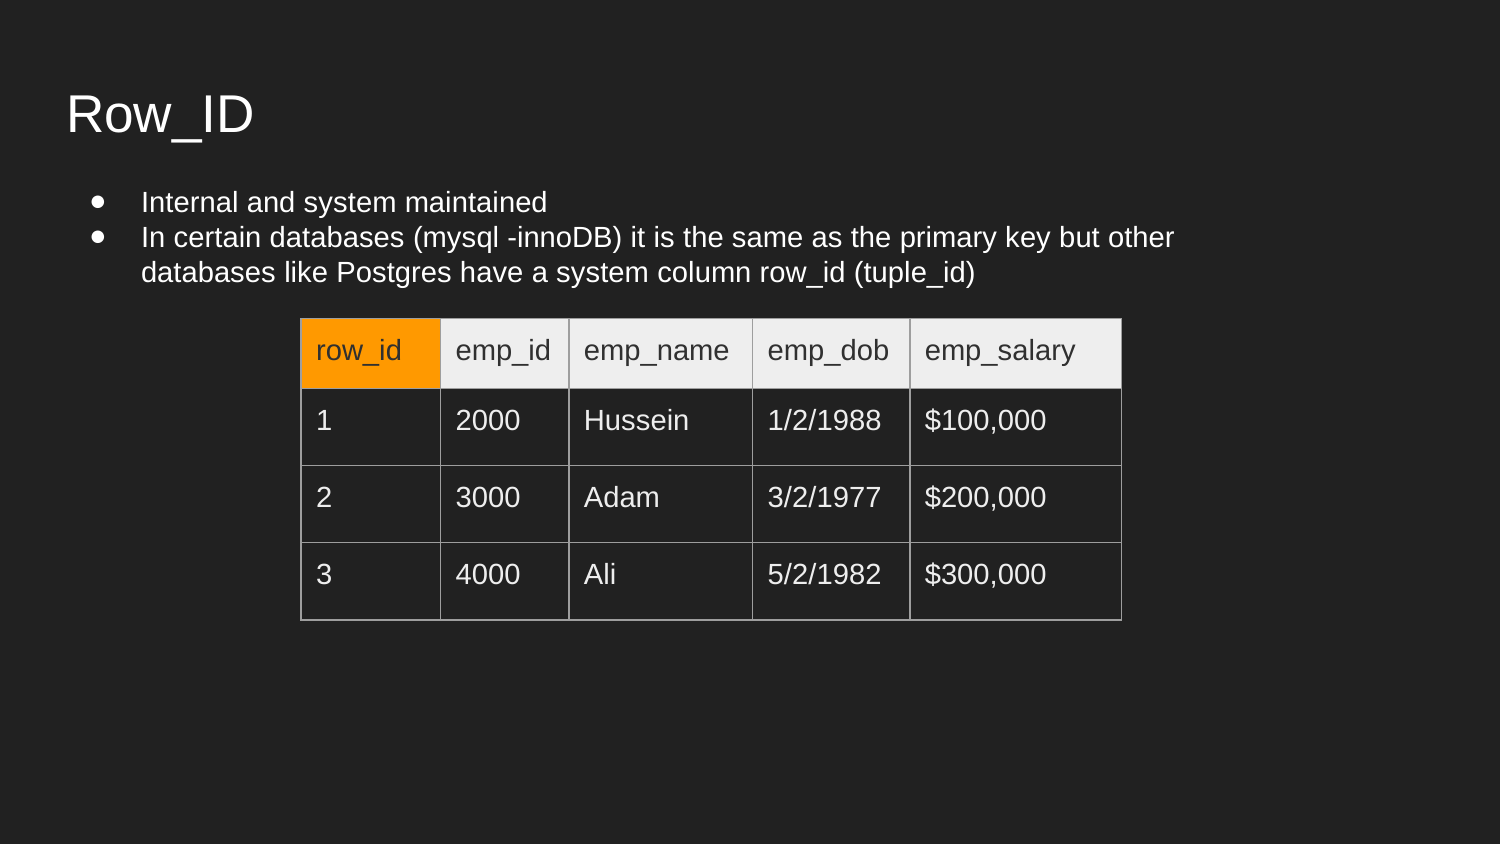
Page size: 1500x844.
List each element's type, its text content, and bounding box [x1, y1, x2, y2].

table_cell 2000 [441, 389, 568, 465]
table_header emp_id [441, 319, 568, 388]
table_cell $300,000 [911, 543, 1121, 619]
table_header row_id [302, 319, 440, 388]
table_cell Ali [570, 543, 752, 619]
table_cell 3000 [441, 466, 568, 542]
table_cell Hussein [570, 389, 752, 465]
title Row_ID [51, 64, 1449, 159]
text_box Internal and system maintained In certain databases (mysql -innoDB) it is the same as the primary key but other databases like Postgres have a system column row_id (tuple_id) [51, 168, 1212, 304]
table_cell $200,000 [911, 466, 1121, 542]
table_cell Adam [570, 466, 752, 542]
table_header emp_dob [753, 319, 909, 388]
table_cell 3 [302, 543, 440, 619]
table_header emp_name [570, 319, 752, 388]
table_cell 1/2/1988 [753, 389, 909, 465]
table_cell $100,000 [911, 389, 1121, 465]
table_cell 4000 [441, 543, 568, 619]
table_cell 1 [302, 389, 440, 465]
list [51, 189, 1449, 750]
table_cell 5/2/1982 [753, 543, 909, 619]
table_cell 3/2/1977 [753, 466, 909, 542]
table_header emp_salary [911, 319, 1121, 388]
table_cell 2 [302, 466, 440, 542]
